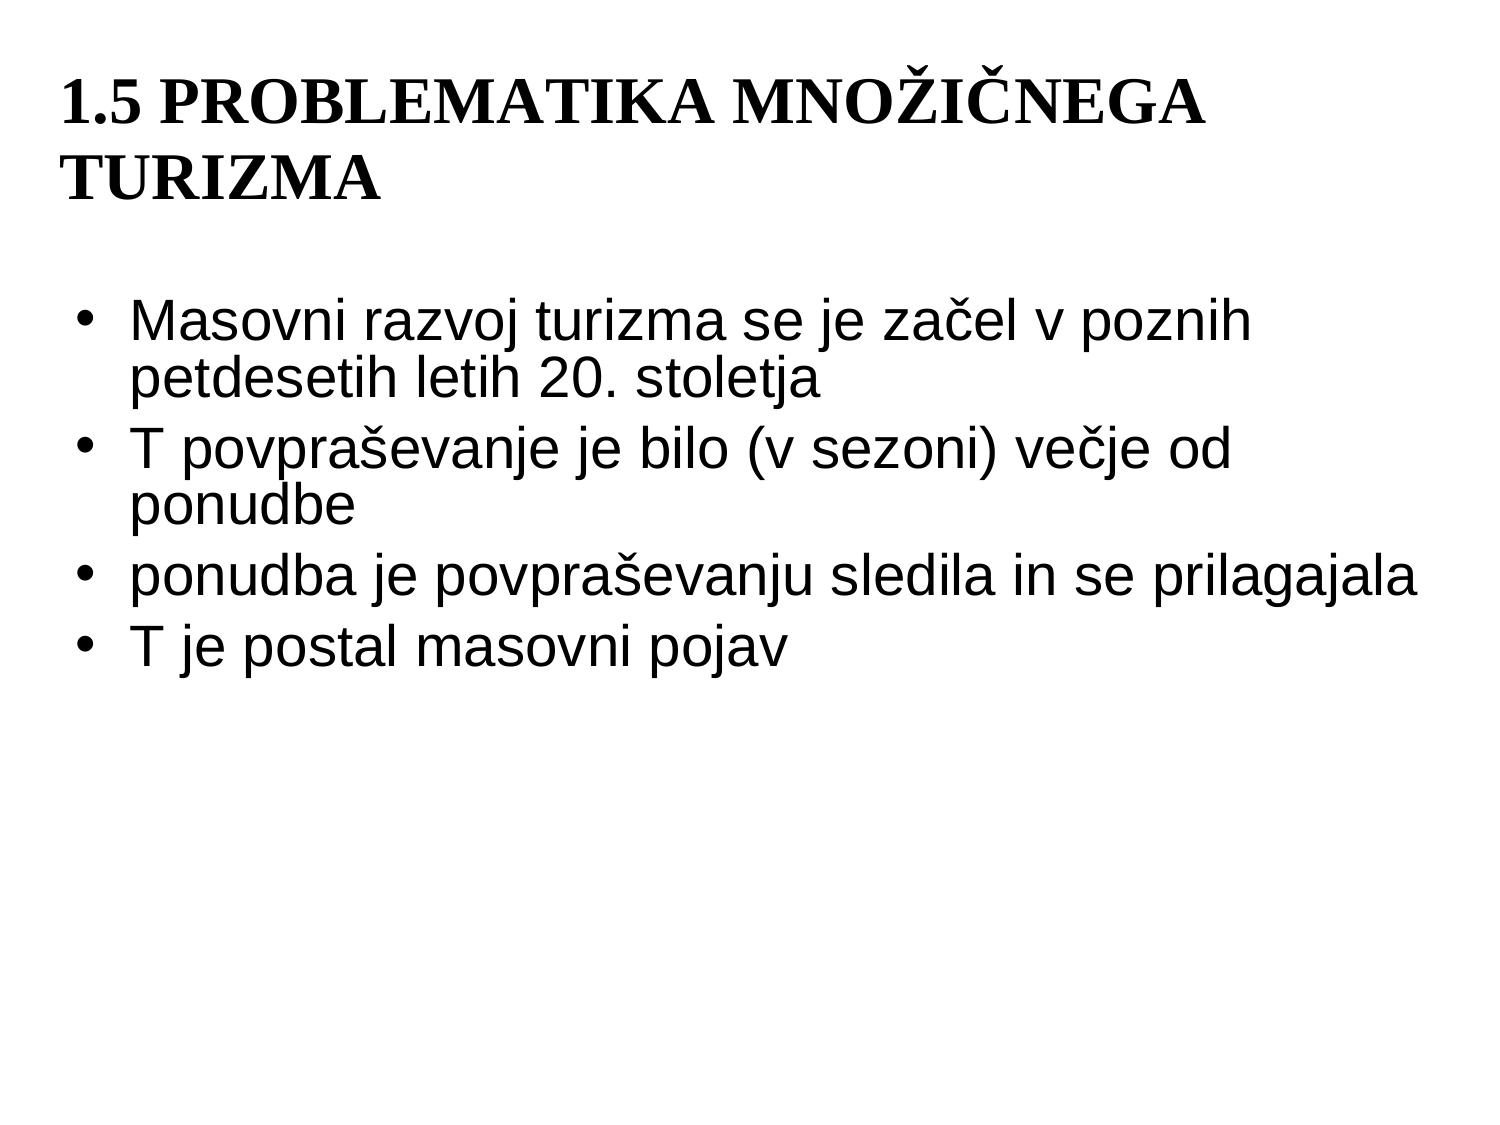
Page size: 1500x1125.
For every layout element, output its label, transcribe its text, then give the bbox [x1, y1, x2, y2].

list Masovni razvoj turizma se je začel v poznih petdesetih letih 20. stoletja T povpraševanje je bilo (v sezoni) večje od ponudbe ponudba je povpraševanju sledila in se prilagajala T je postal masovni pojav [74, 295, 1426, 991]
title 1.5 PROBLEMATIKA MNOŽIČNEGA TURIZMA [59, 28, 1425, 249]
